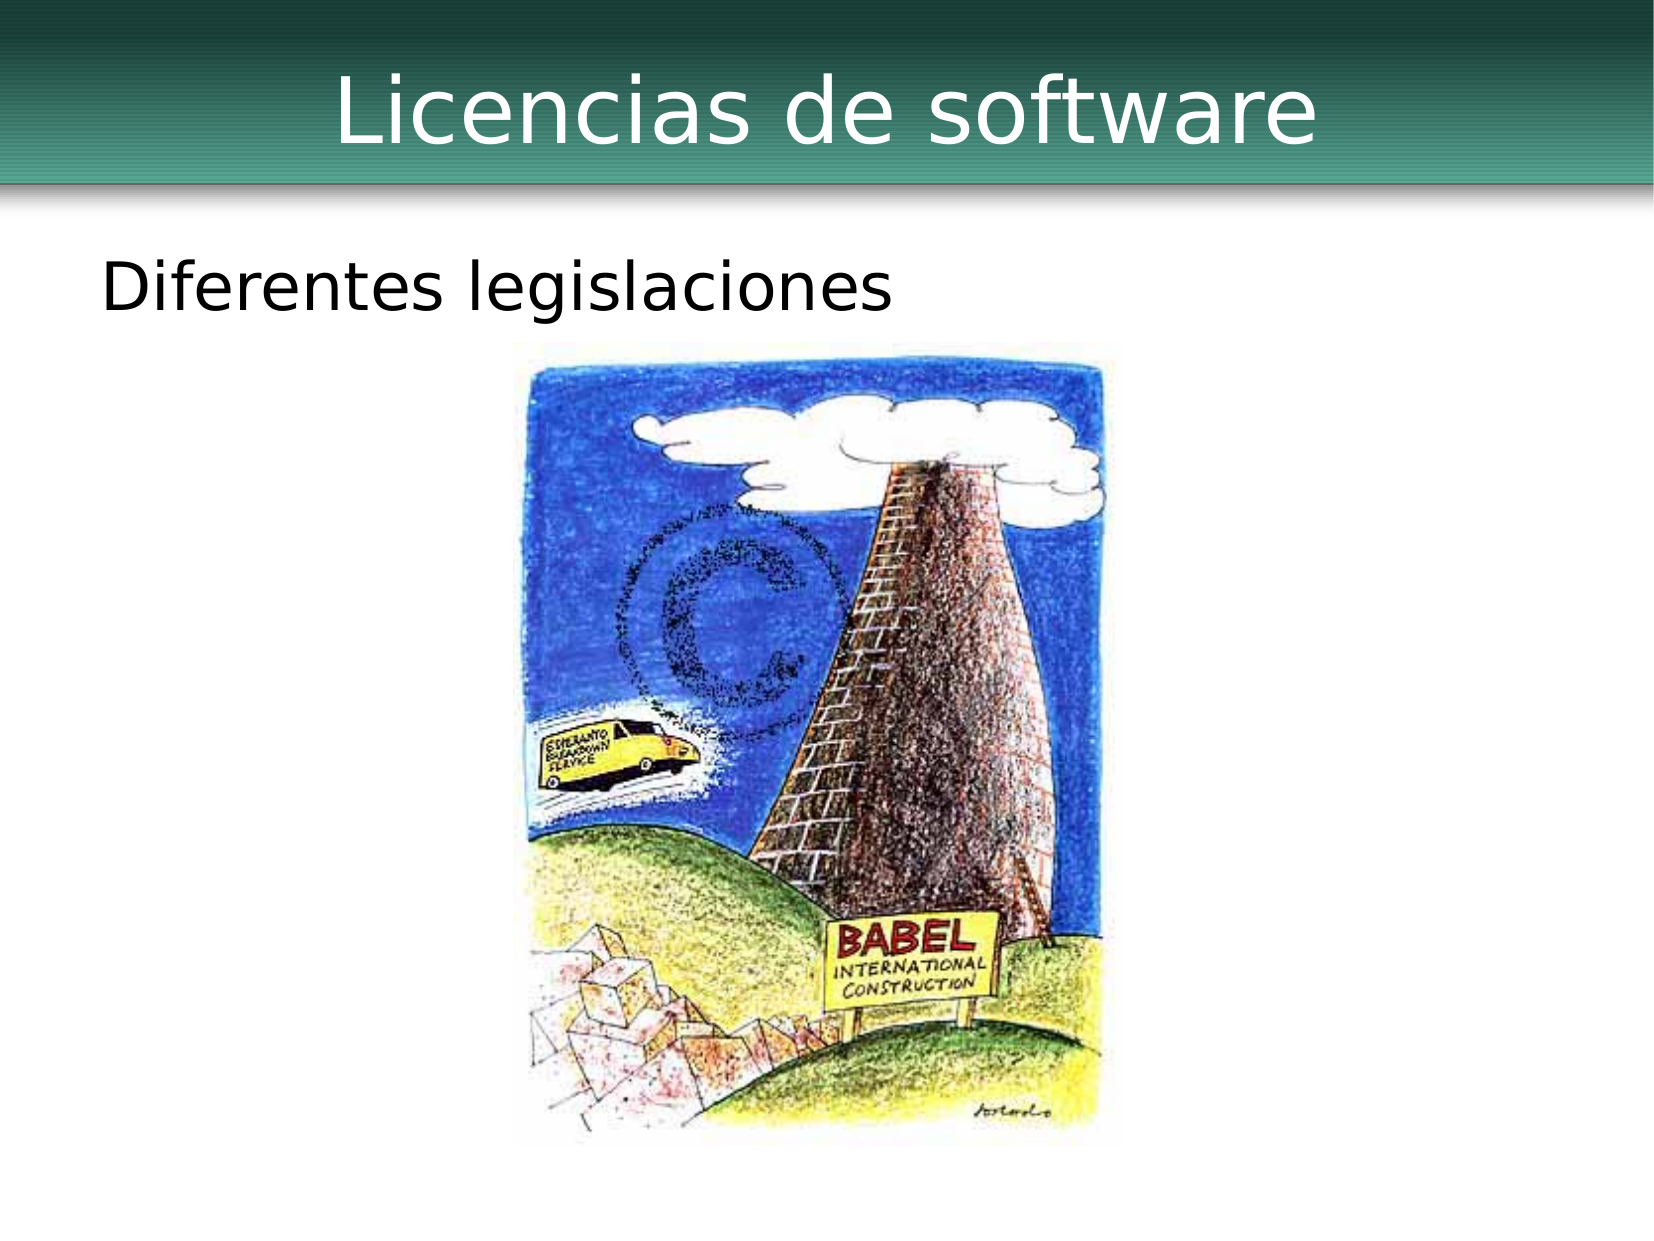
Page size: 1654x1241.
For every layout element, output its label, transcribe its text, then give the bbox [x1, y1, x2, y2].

picture [0, 0, 1654, 225]
title Licencias de software [82, 15, 1571, 208]
picture [513, 342, 1123, 1146]
list Diferentes legislaciones [82, 248, 1571, 1053]
